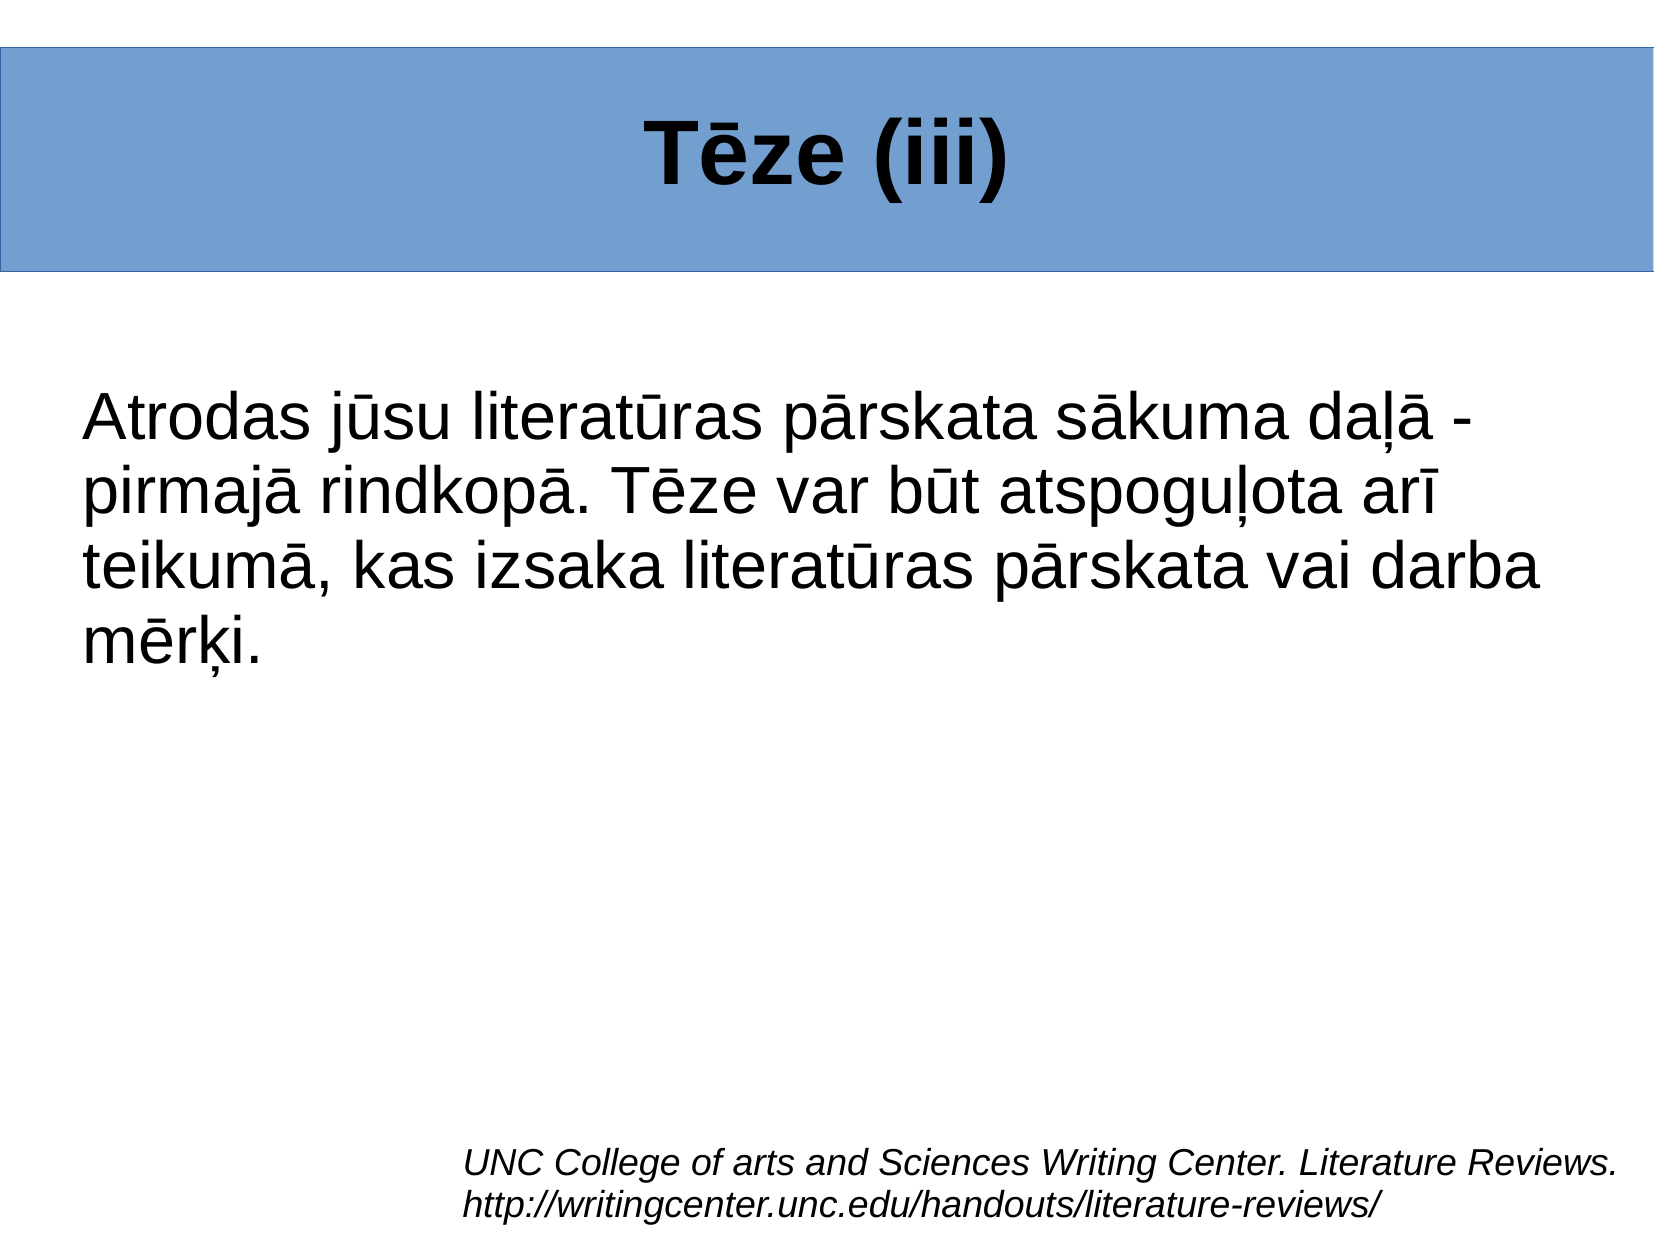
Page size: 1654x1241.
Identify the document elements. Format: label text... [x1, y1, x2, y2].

text_box UNC College of arts and Sciences Writing Center. Literature Reviews. http://writingcenter.unc.edu/handouts/literature-reviews/ [447, 1133, 1646, 1233]
title Tēze (iii) [82, 49, 1571, 257]
text_box [0, 47, 1654, 272]
list Atrodas jūsu literatūras pārskata sākuma daļā - pirmajā rindkopā. Tēze var būt atspoguļota arī teikumā, kas izsaka literatūras pārskata vai darba mērķi. [82, 378, 1619, 1099]
